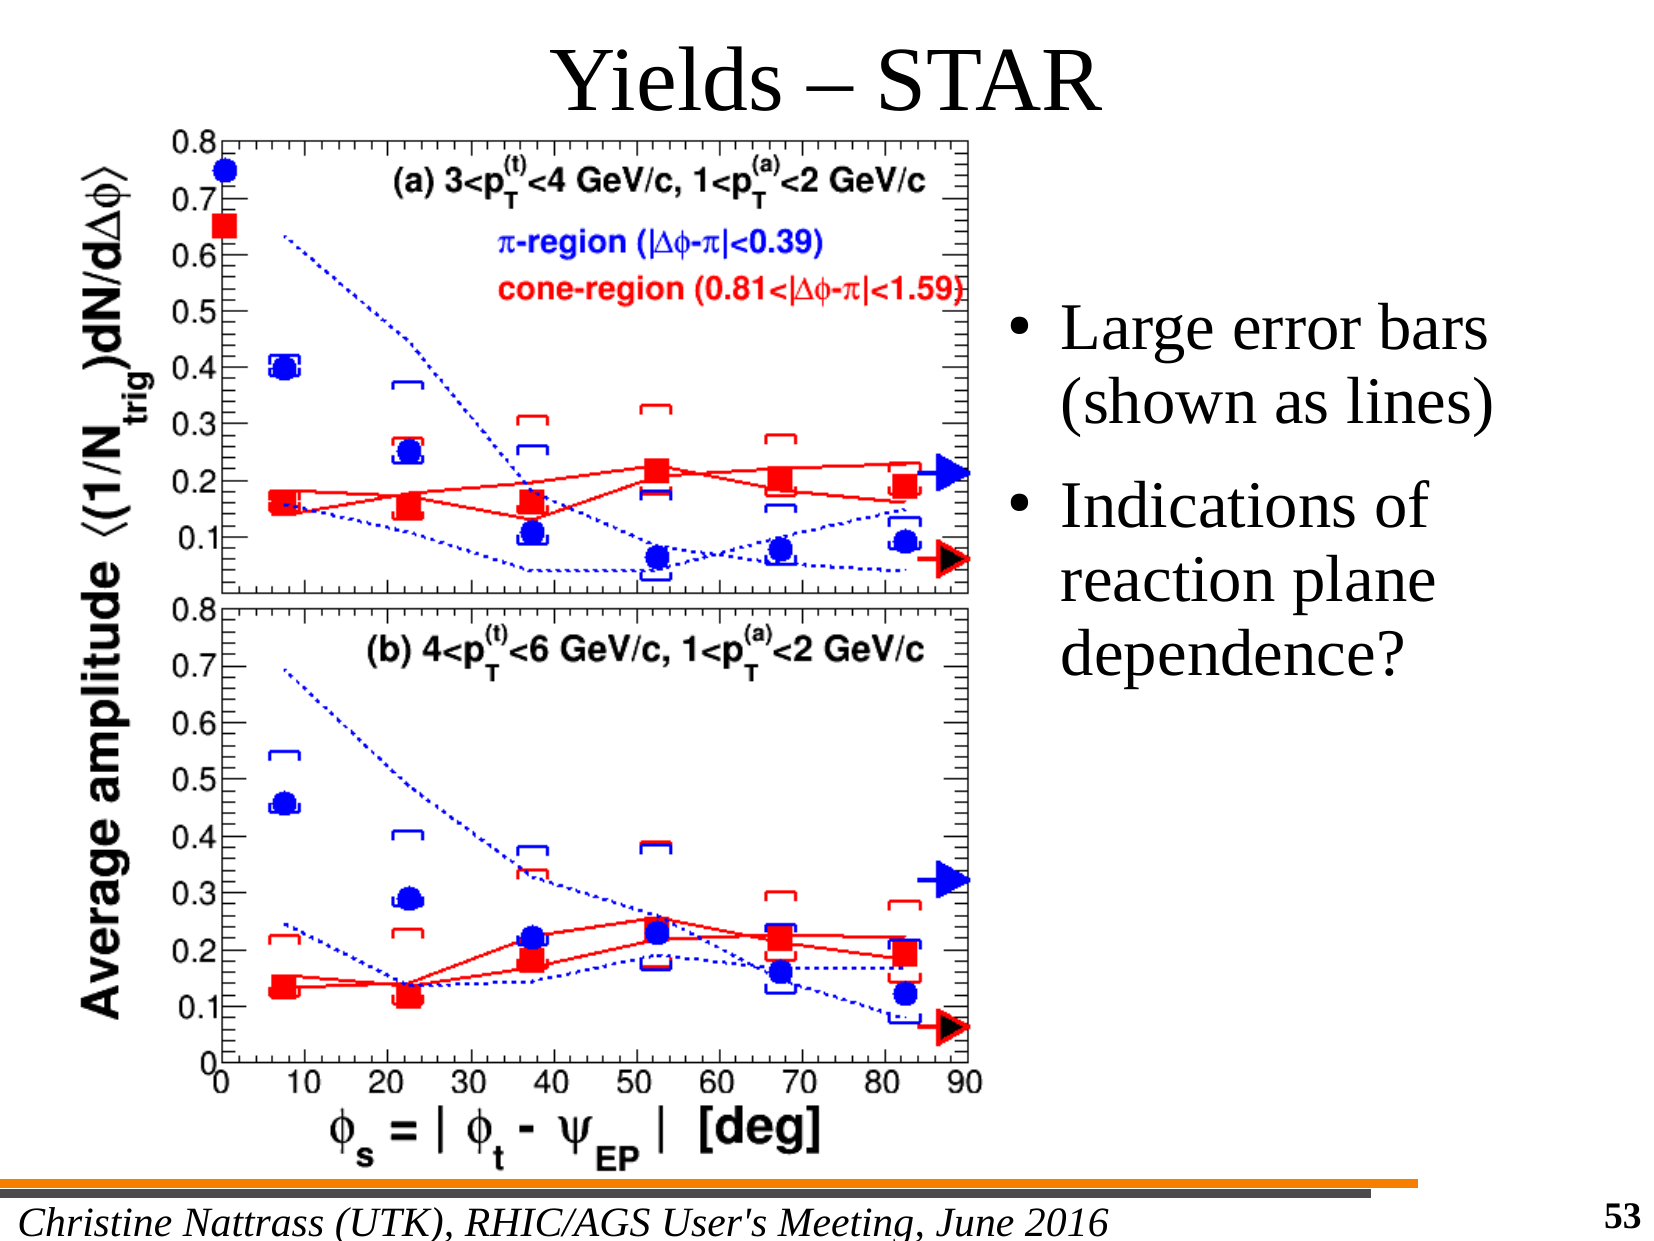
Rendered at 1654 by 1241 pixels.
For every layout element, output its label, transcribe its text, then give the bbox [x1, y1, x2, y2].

list Large error bars (shown as lines) Indications of reaction plane dependence? [990, 290, 1572, 1010]
title Yields – STAR [82, 13, 1571, 145]
picture [64, 128, 994, 1179]
